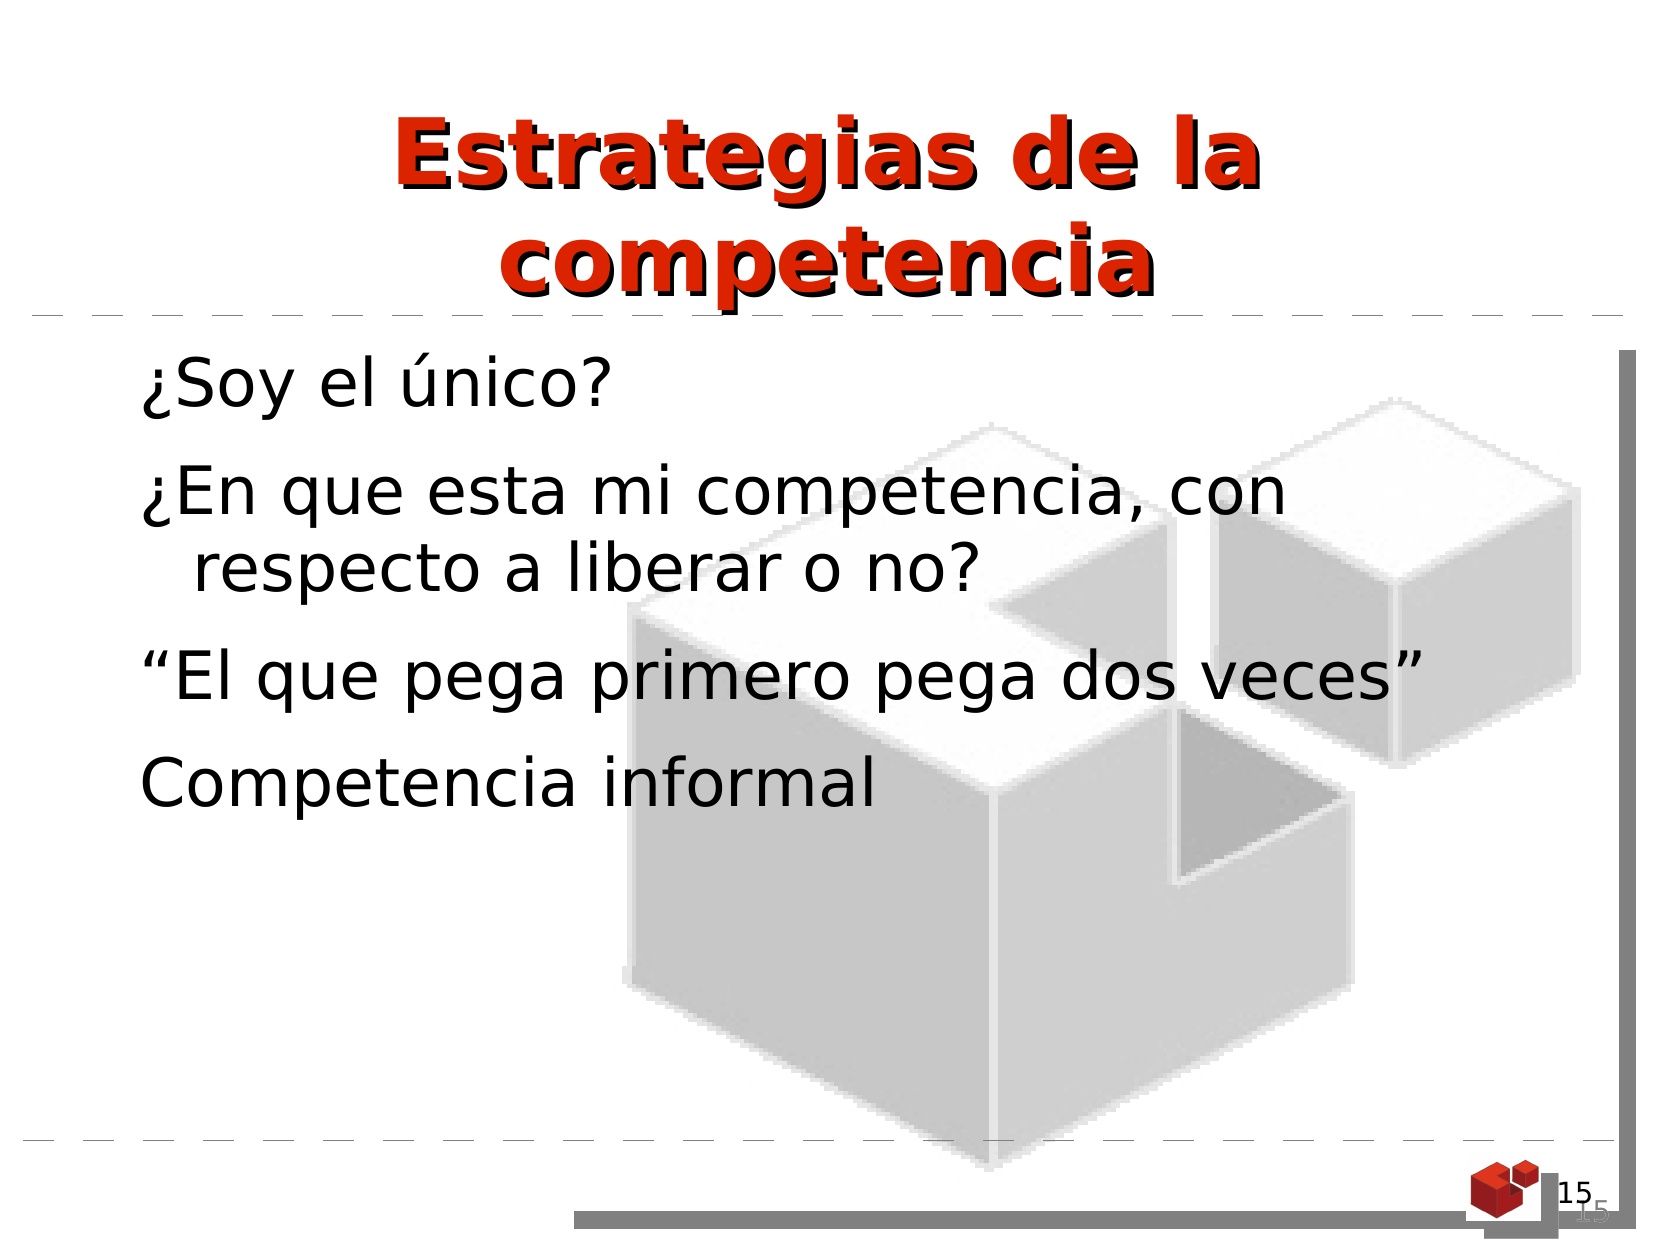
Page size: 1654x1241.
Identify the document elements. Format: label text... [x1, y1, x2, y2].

list ¿Soy el único? ¿En que esta mi competencia, con respecto a liberar o no? “El que pega primero pega dos veces” Competencia informal [121, 344, 1534, 1127]
title Estrategias de la competencia [121, 99, 1534, 314]
picture [557, 333, 1619, 1221]
